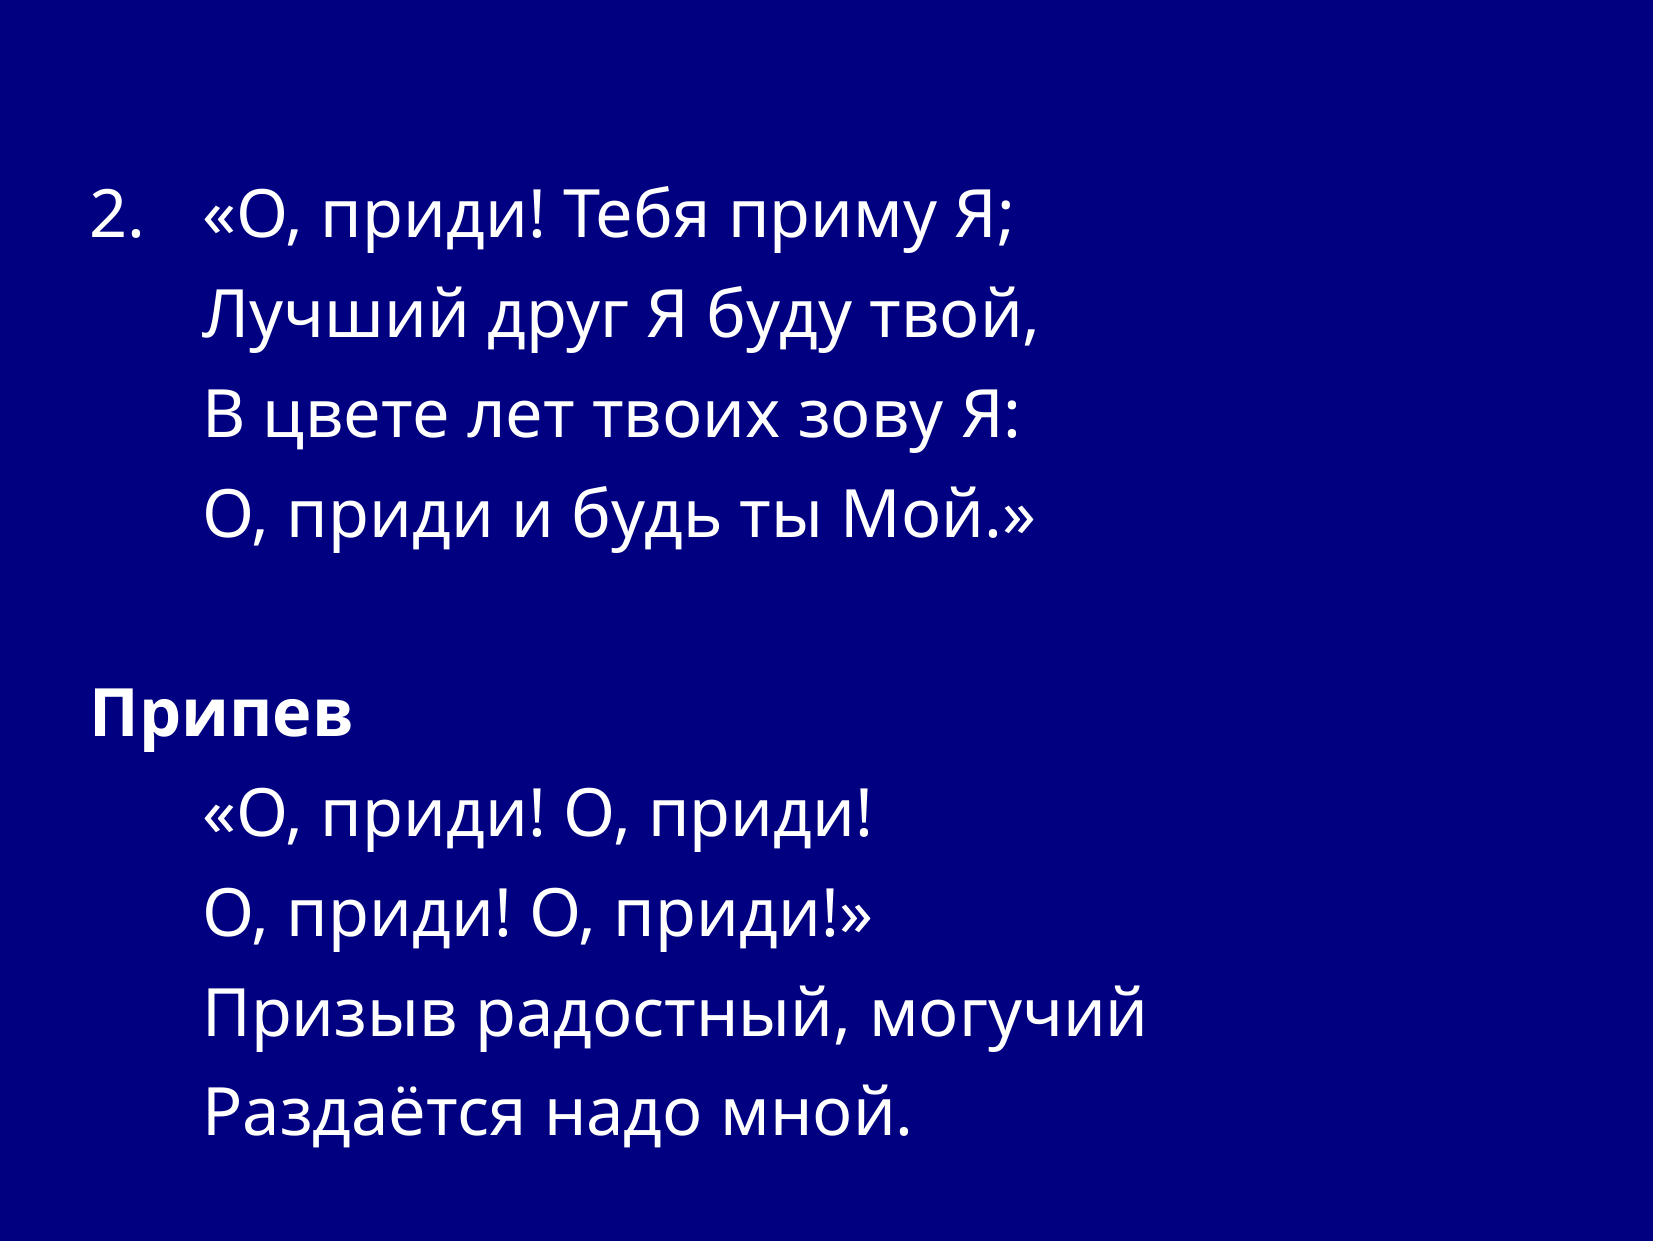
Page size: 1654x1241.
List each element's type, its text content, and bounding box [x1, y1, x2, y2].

text_box 2. «О, приди! Тебя приму Я; Лучший друг Я буду твой, В цвете лет твоих зову Я: О, приди и будь ты Мой.» Припев «О, приди! О, приди! О, приди! О, приди!» Призыв радостный, могучий Раздаётся надо мной. [75, 150, 1576, 1163]
